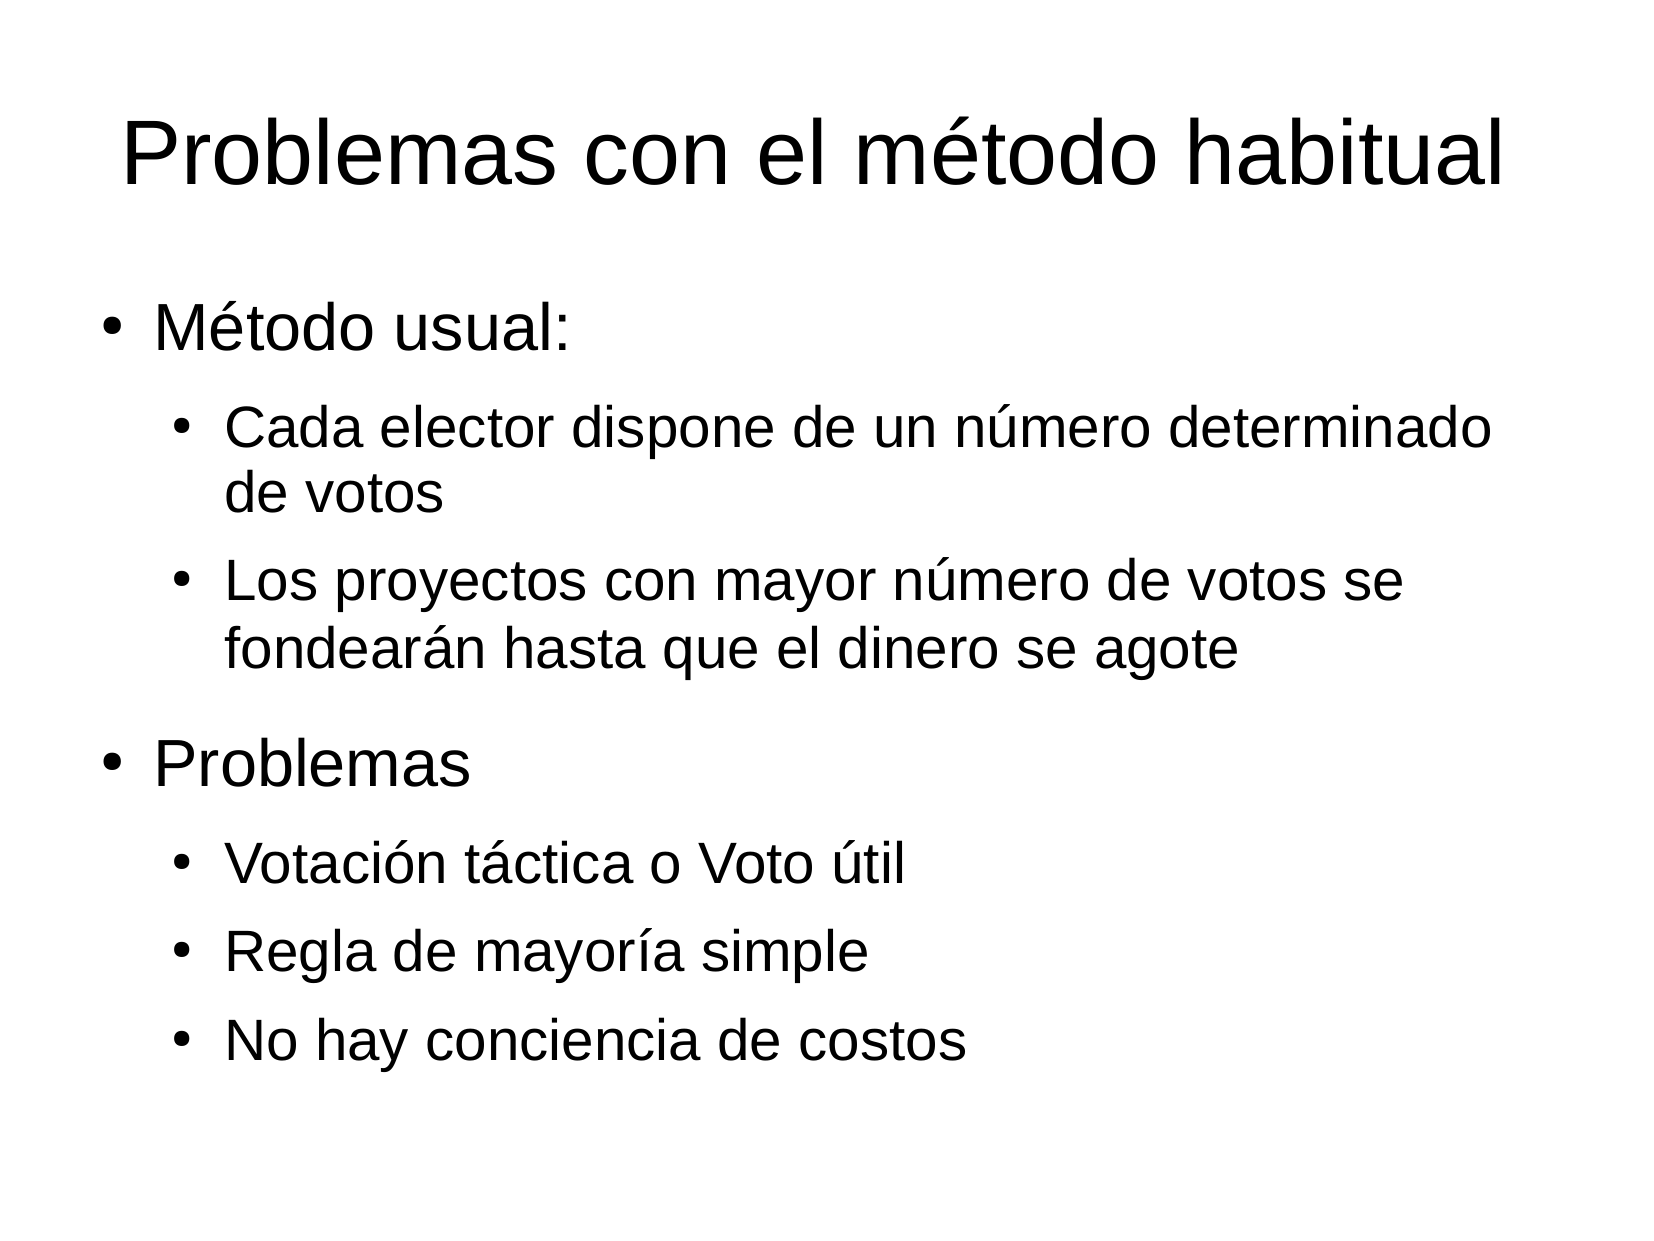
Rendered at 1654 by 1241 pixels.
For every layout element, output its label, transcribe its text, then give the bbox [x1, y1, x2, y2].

list Método usual: Cada elector dispone de un número determinado de votos Los proyectos con mayor número de votos se fondearán hasta que el dinero se agote Problemas Votación táctica o Voto útil Regla de mayoría simple No hay conciencia de costos [82, 290, 1571, 1109]
title Problemas con el método habitual [82, 49, 1571, 257]
